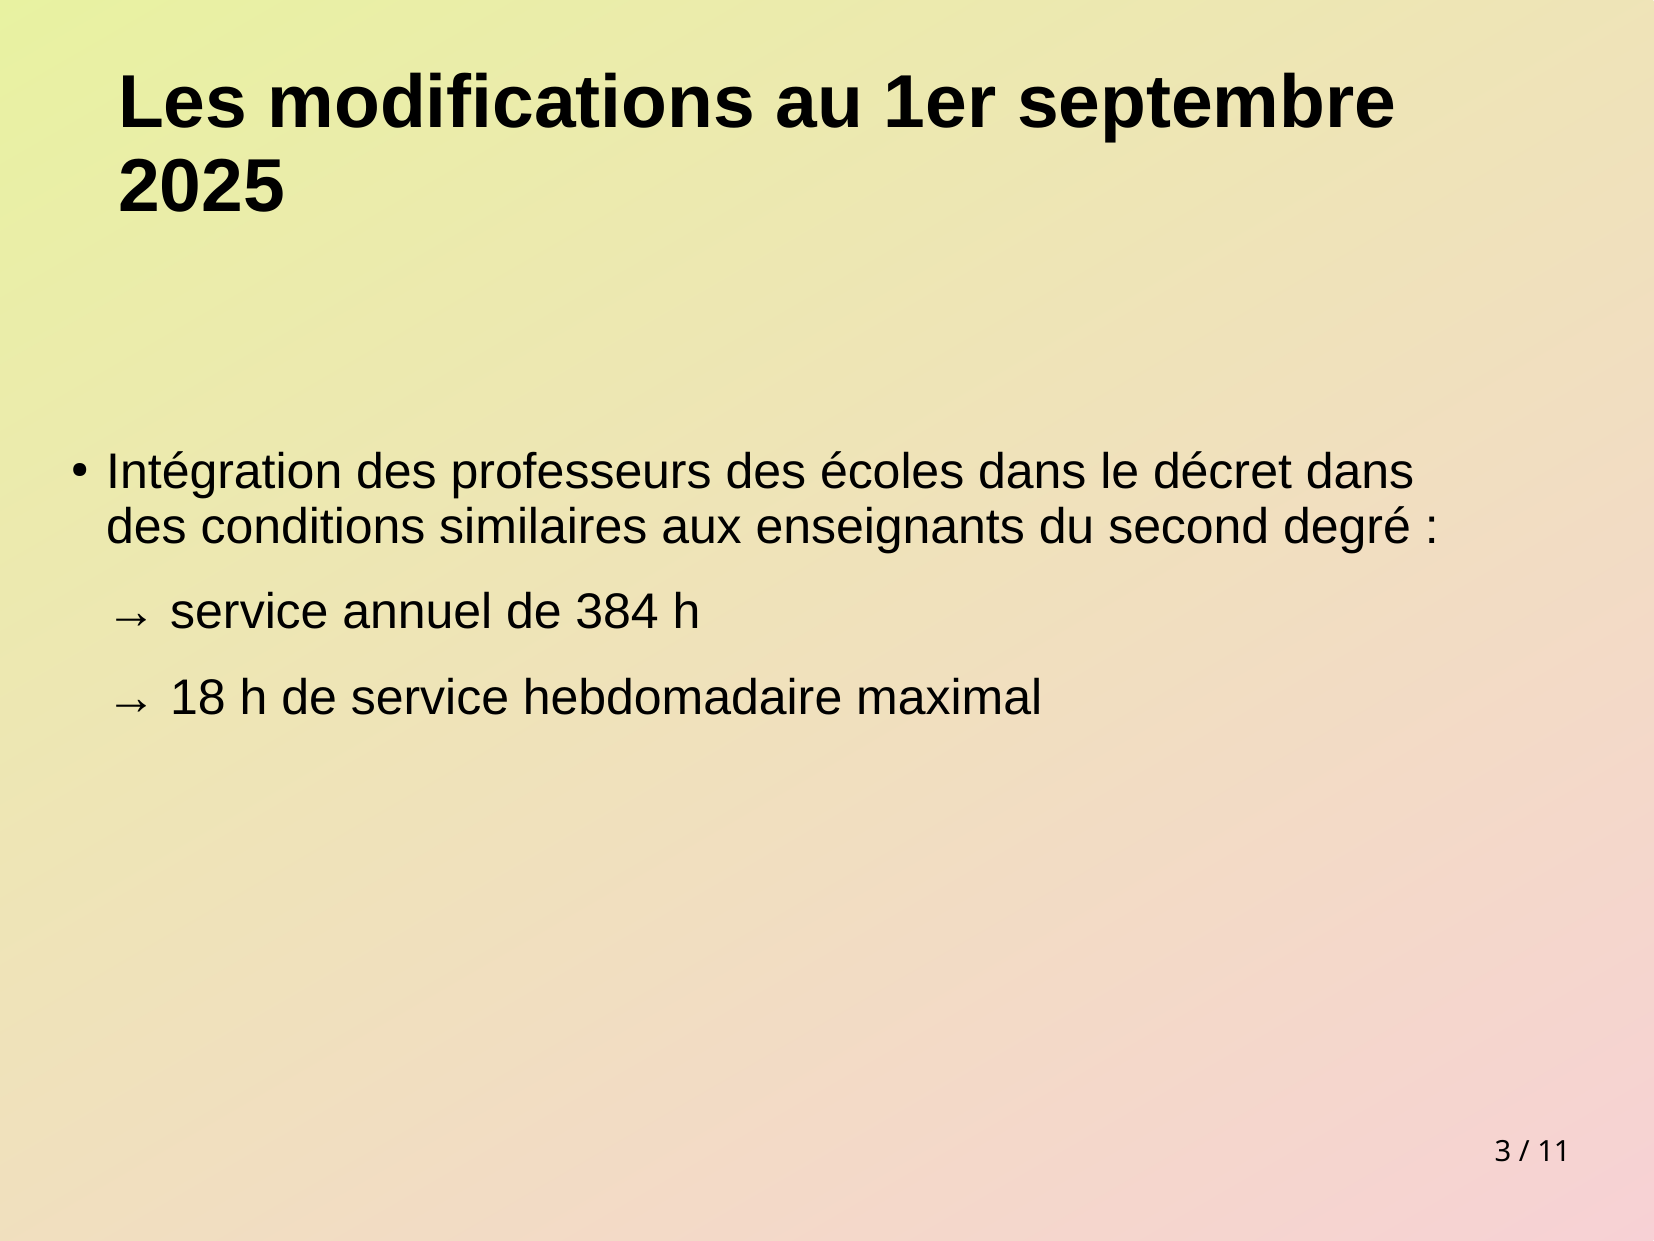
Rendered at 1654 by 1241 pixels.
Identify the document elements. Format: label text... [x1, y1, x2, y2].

title Les modifications au 1er septembre 2025 [118, 59, 1536, 228]
list Intégration des professeurs des écoles dans le décret dans des conditions similaires aux enseignants du second degré : → service annuel de 384 h → 18 h de service hebdomadaire maximal [70, 442, 1489, 715]
